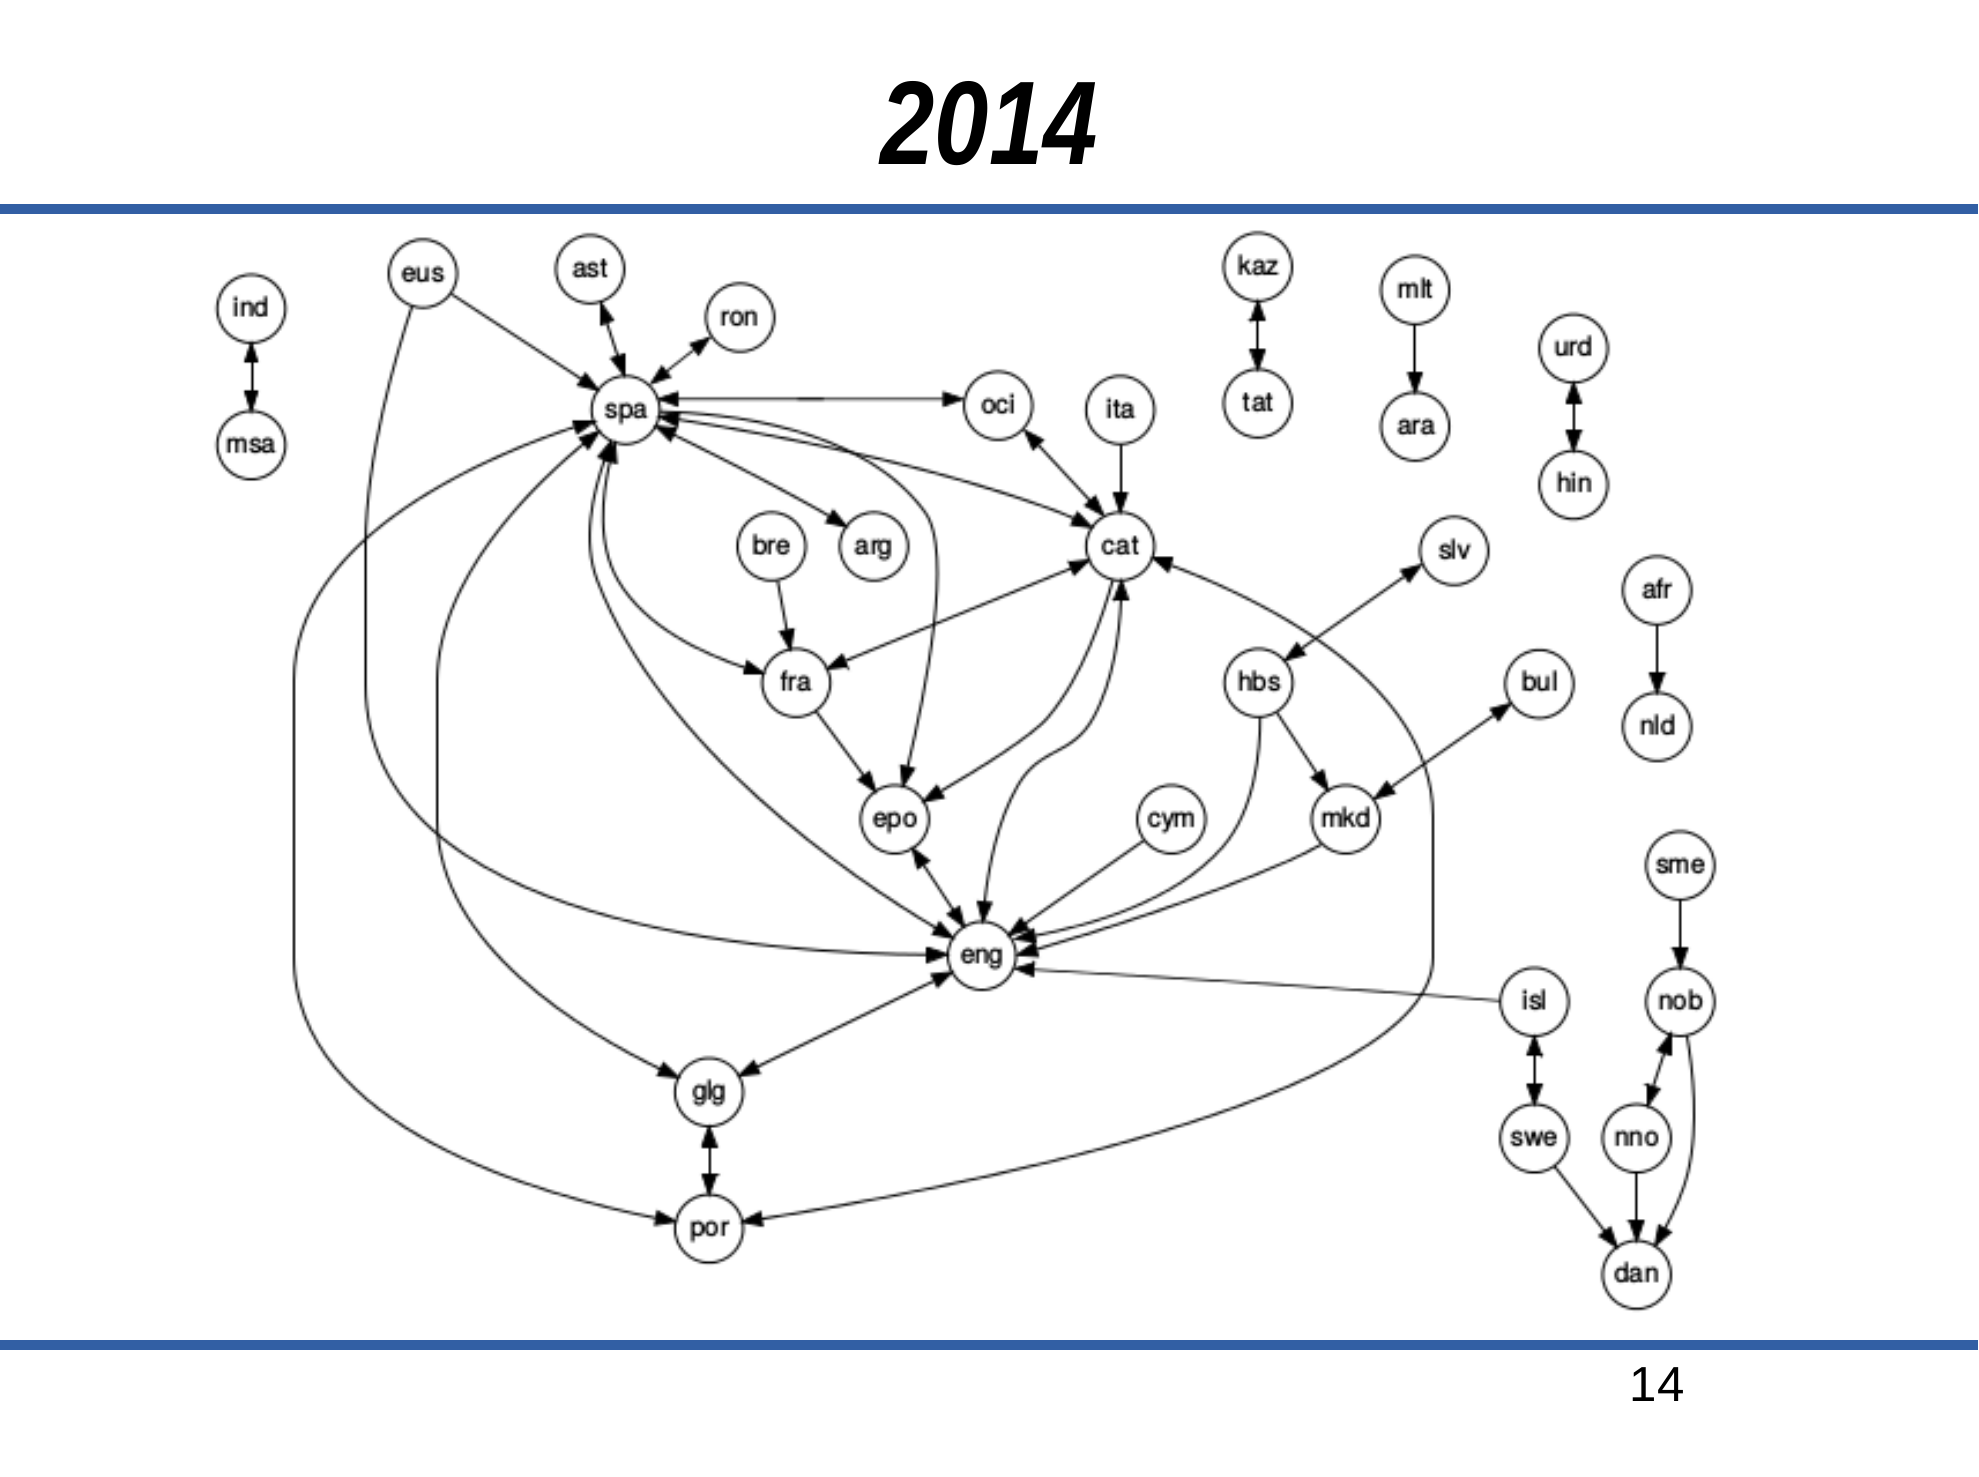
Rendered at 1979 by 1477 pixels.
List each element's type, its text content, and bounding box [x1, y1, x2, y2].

title 2014 [0, 30, 1979, 203]
picture [208, 220, 1719, 1329]
